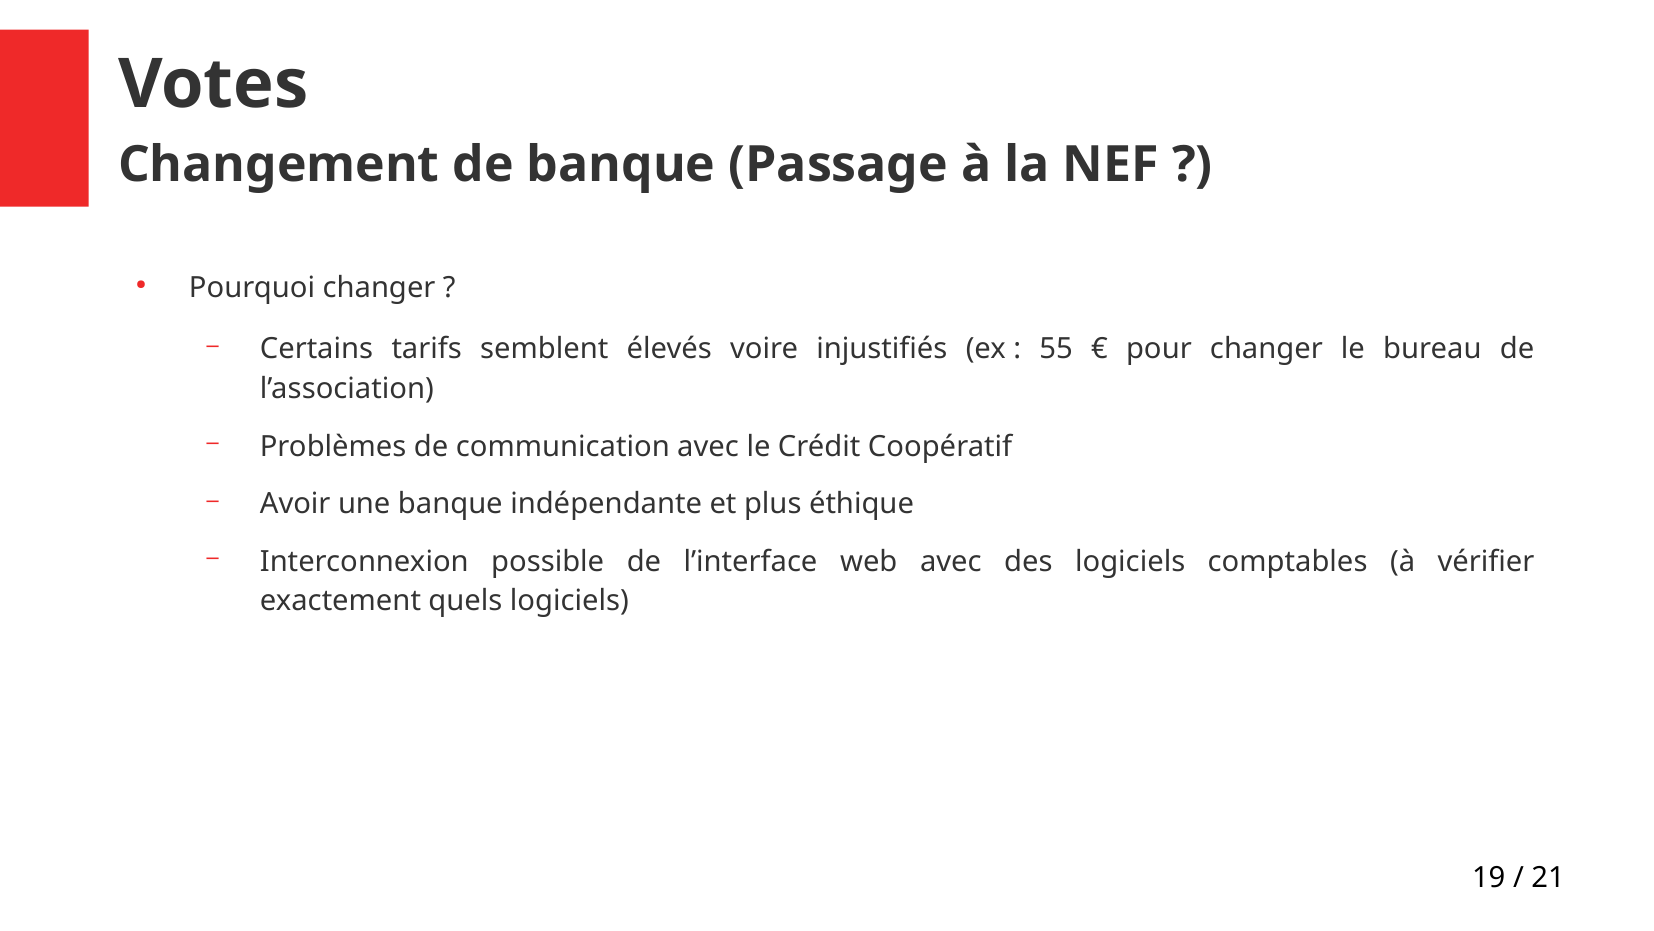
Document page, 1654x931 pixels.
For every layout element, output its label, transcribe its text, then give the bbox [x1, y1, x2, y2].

list Pourquoi changer ? Certains tarifs semblent élevés voire injustifiés (ex : 55 € pour changer le bureau de l’association) Problèmes de communication avec le Crédit Coopératif Avoir une banque indépendante et plus éthique Interconnexion possible de l’interface web avec des logiciels comptables (à vérifier exactement quels logiciels) [118, 265, 1536, 806]
title Votes Changement de banque (Passage à la NEF ?) [118, 37, 1571, 193]
